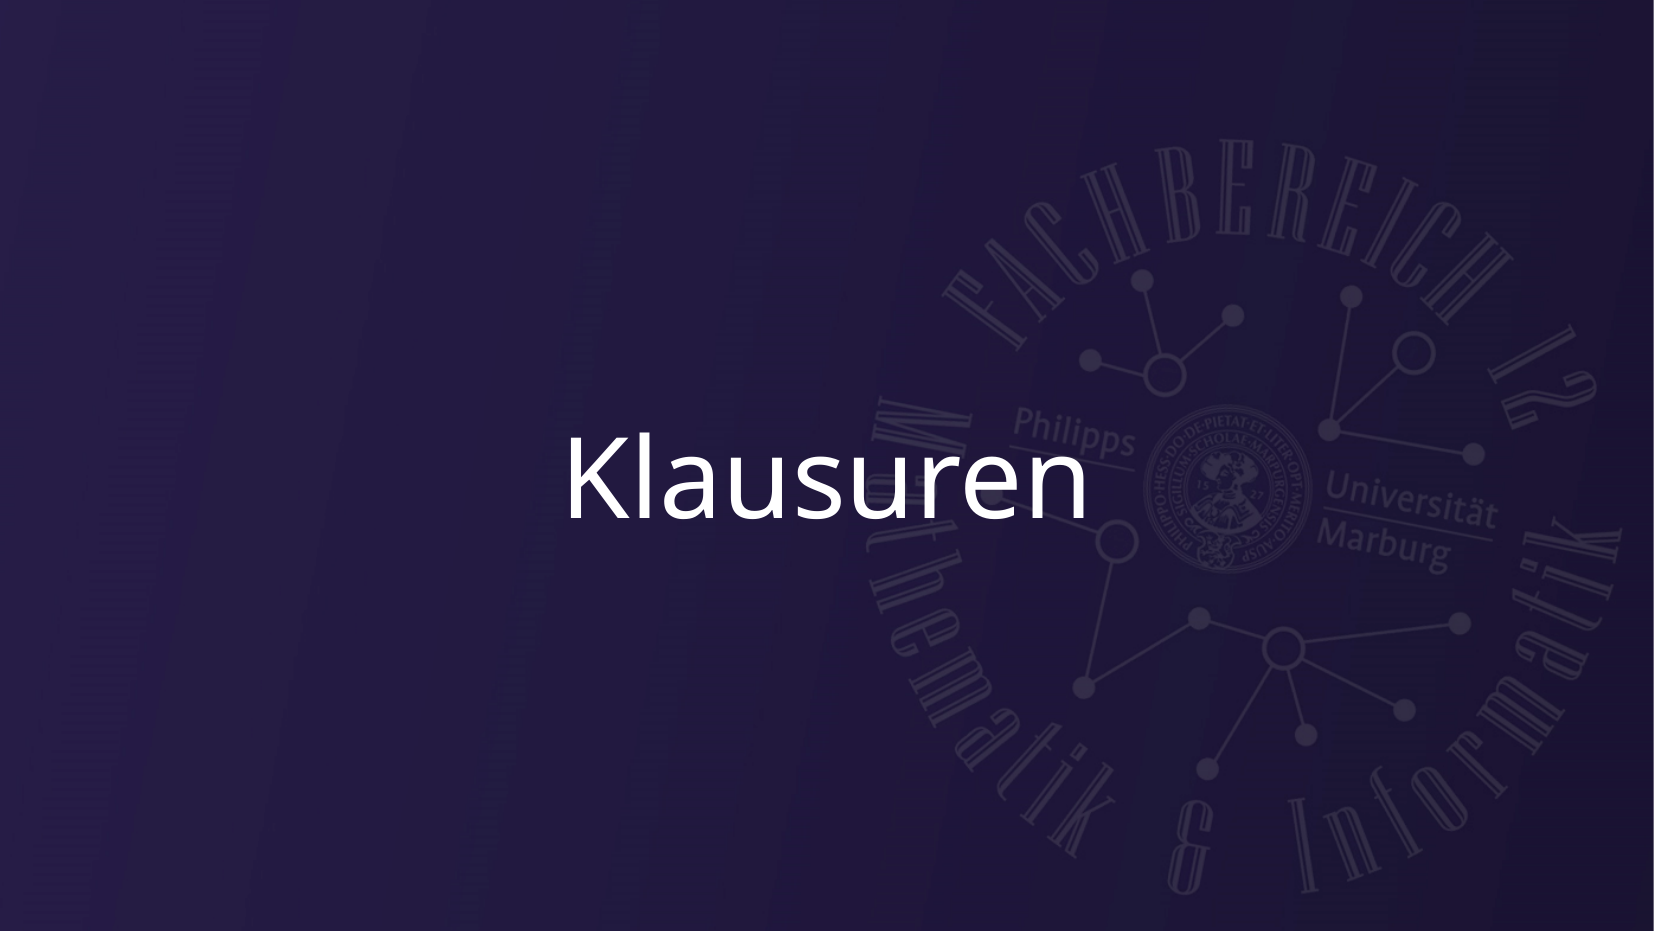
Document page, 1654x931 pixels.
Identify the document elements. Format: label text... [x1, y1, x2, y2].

subtitle Klausuren [268, 16, 1385, 931]
picture [0, 0, 1654, 931]
